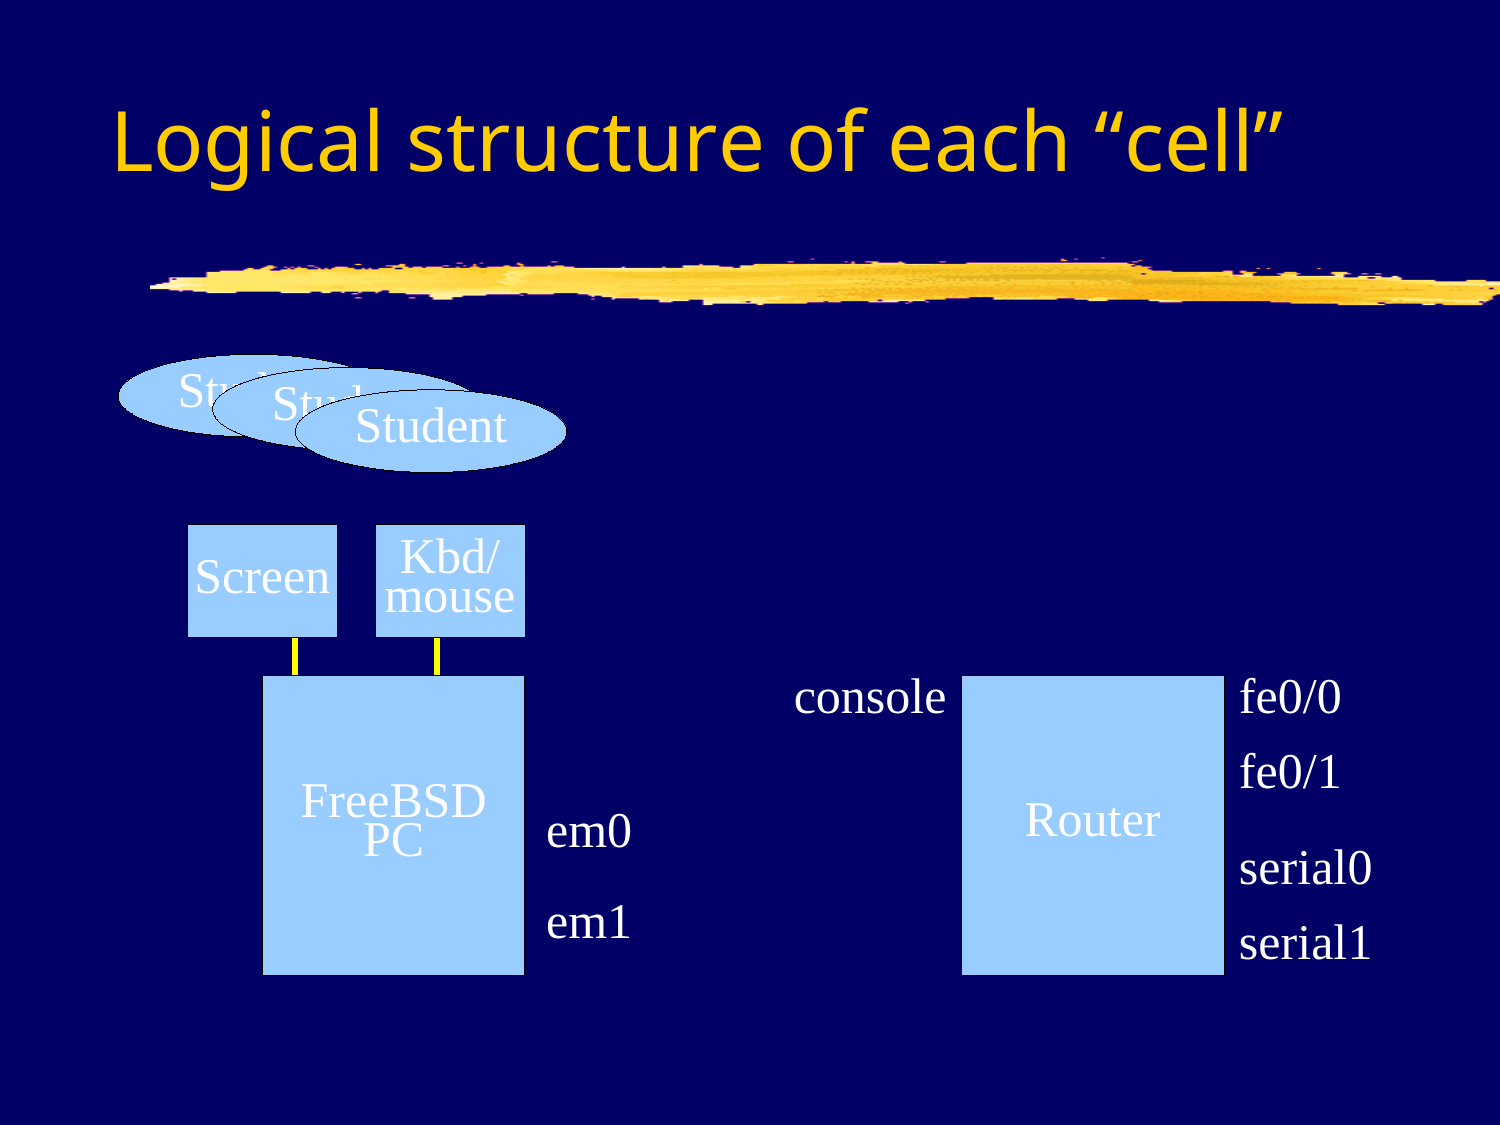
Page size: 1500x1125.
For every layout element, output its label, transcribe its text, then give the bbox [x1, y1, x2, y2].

text_box serial1 [1224, 920, 1388, 976]
text_box Screen [187, 524, 338, 638]
text_box Student [118, 354, 352, 437]
text_box fe0/1 [1224, 750, 1357, 805]
title Logical structure of each “cell” [110, 49, 1390, 253]
text_box FreeBSD PC [262, 675, 525, 976]
picture [150, 252, 1500, 316]
text_box Student [212, 367, 471, 449]
text_box Kbd/ mouse [375, 524, 526, 638]
text_box em0 [531, 808, 647, 863]
text_box Router [961, 675, 1225, 976]
text_box console [778, 675, 962, 730]
text_box fe0/0 [1224, 675, 1357, 730]
text_box em1 [531, 900, 647, 955]
text_box Student [295, 389, 567, 473]
text_box serial0 [1224, 845, 1388, 901]
